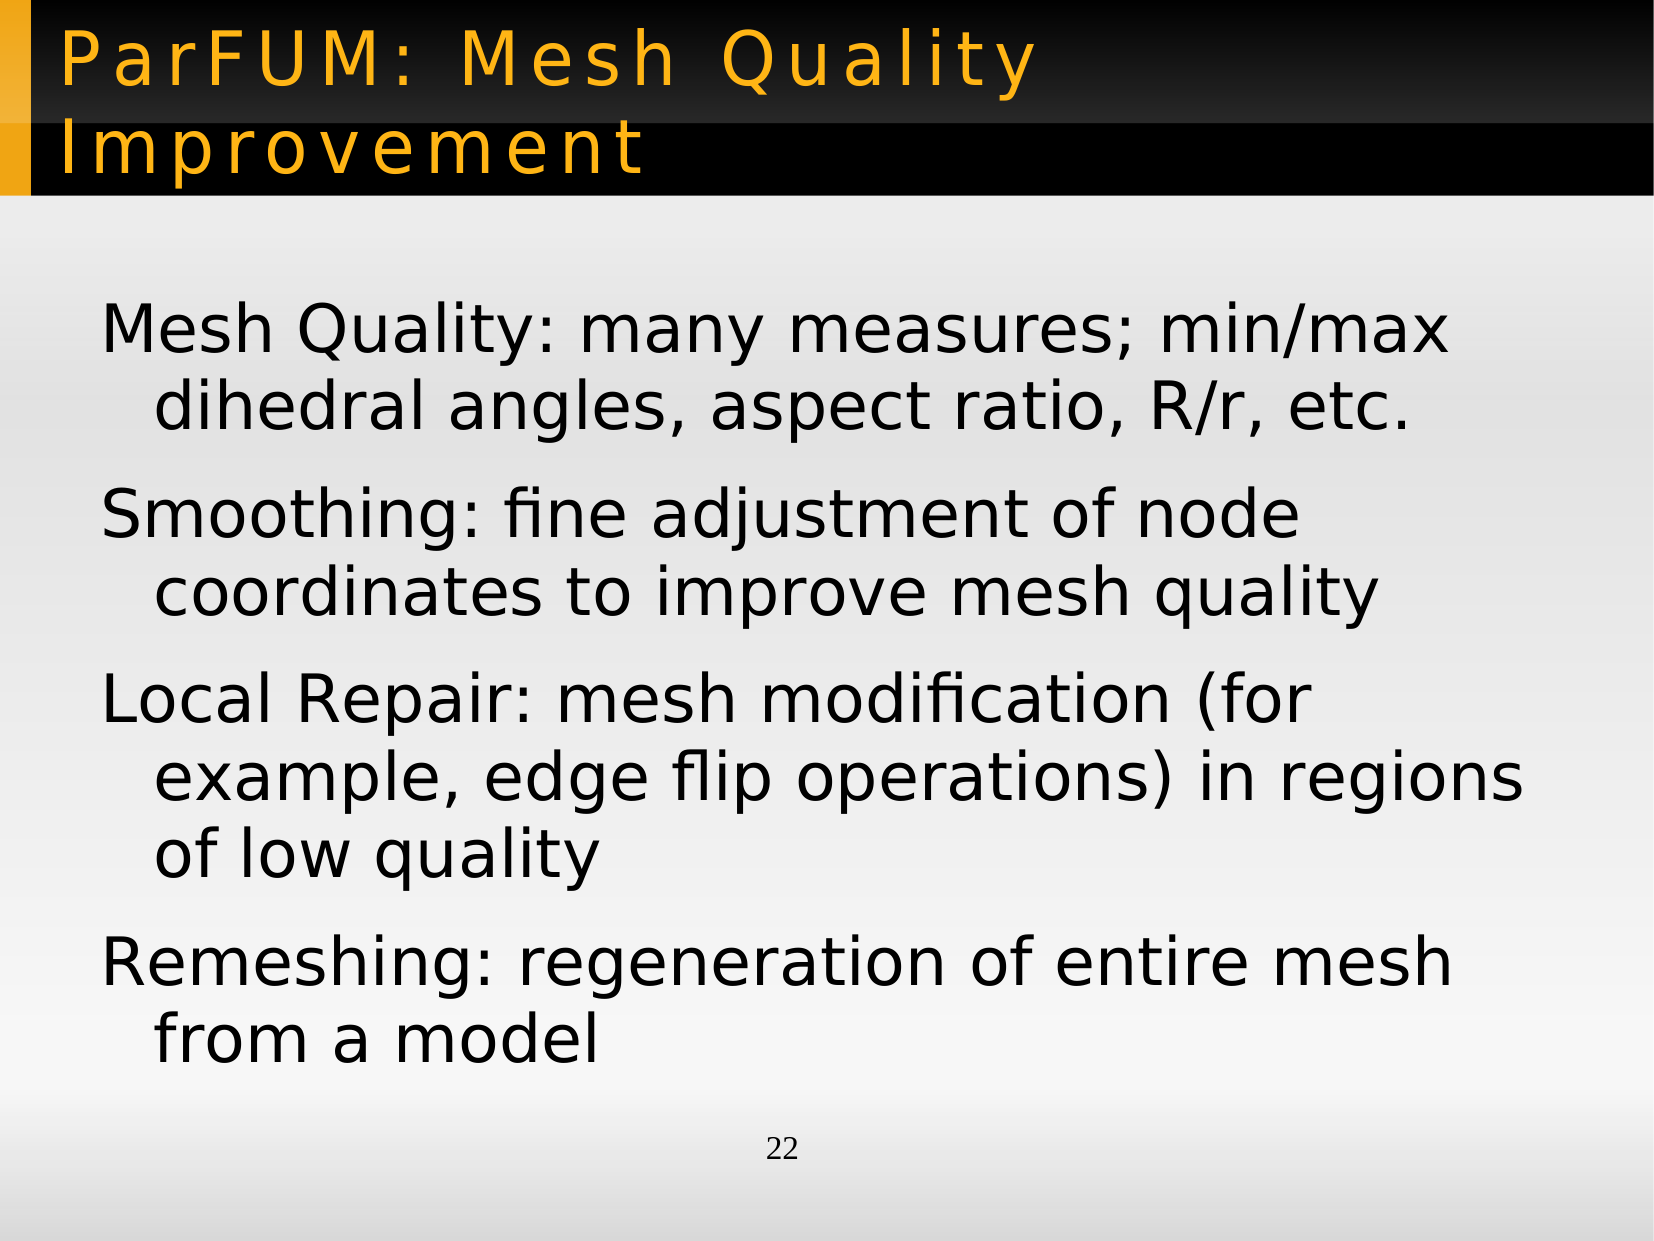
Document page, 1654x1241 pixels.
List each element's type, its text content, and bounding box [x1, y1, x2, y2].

title ParFUM: Mesh Quality Improvement [59, 16, 1270, 191]
picture [0, 0, 1654, 1241]
list Mesh Quality: many measures; min/max dihedral angles, aspect ratio, R/r, etc. Smoothing: fine adjustment of node coordinates to improve mesh quality Local Repair: mesh modification (for example, edge flip operations) in regions of low quality Remeshing: regeneration of entire mesh from a model [82, 290, 1571, 1094]
